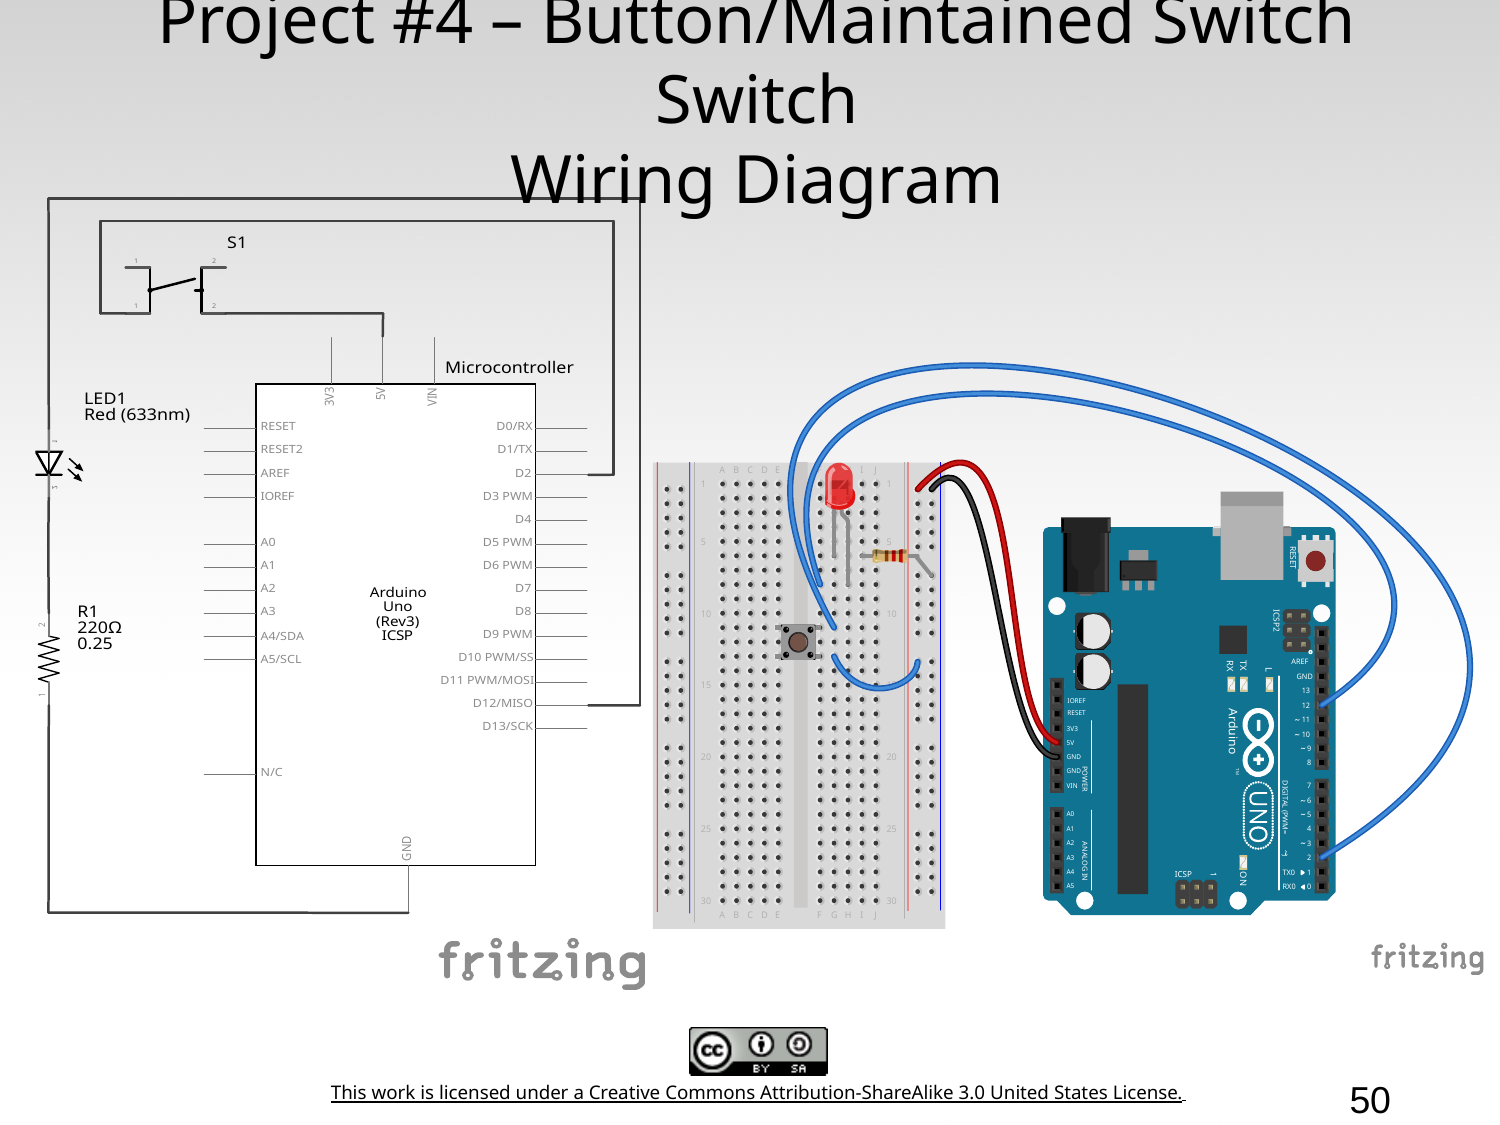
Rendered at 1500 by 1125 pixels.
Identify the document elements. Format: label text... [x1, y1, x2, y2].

picture [0, 0, 1500, 1125]
title Project #4 – Button/Maintained Switch Switch Wiring Diagram [75, 2, 1441, 191]
picture [685, 191, 704, 199]
picture [808, 191, 825, 199]
picture [846, 191, 865, 199]
picture [745, 191, 768, 198]
picture [913, 191, 930, 199]
